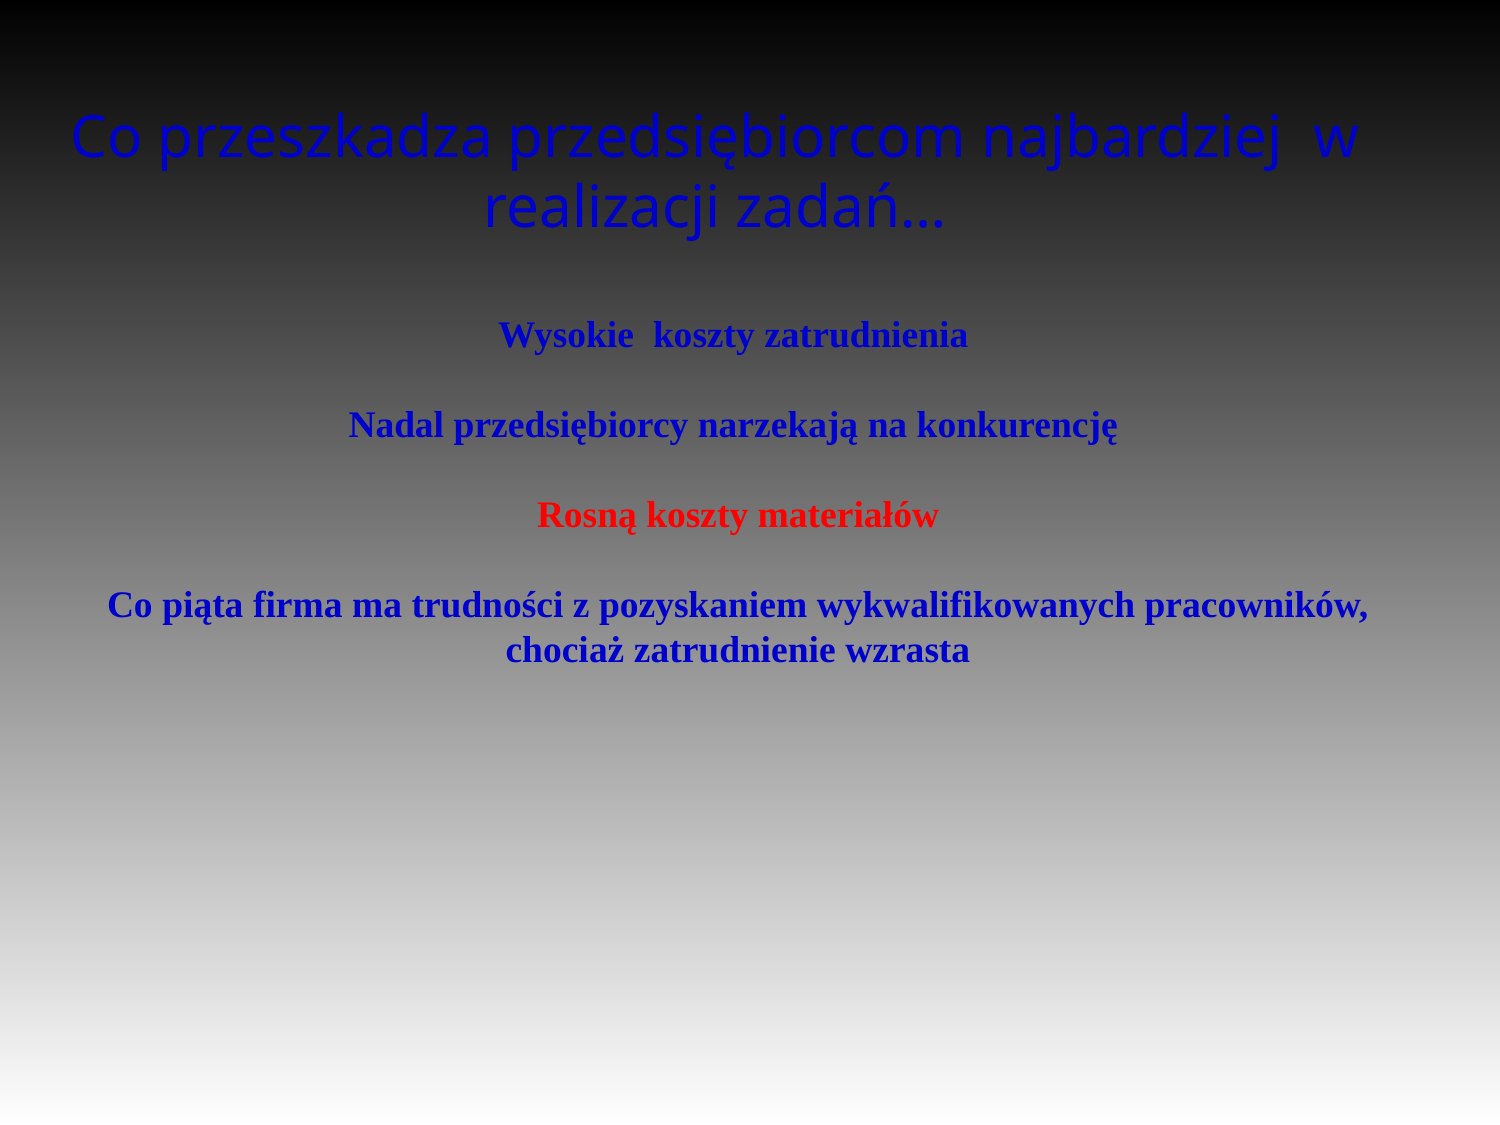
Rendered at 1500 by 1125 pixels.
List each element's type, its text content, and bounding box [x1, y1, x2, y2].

subtitle Co przeszkadza przedsiębiorcom najbardziej w realizacji zadań… [23, 0, 1407, 529]
text_box Wysokie koszty zatrudnienia Nadal przedsiębiorcy narzekają na konkurencję Rosną koszty materiałów Co piąta firma ma trudności z pozyskaniem wykwalifikowanych pracowników, chociaż zatrudnienie wzrasta [35, 257, 1442, 713]
